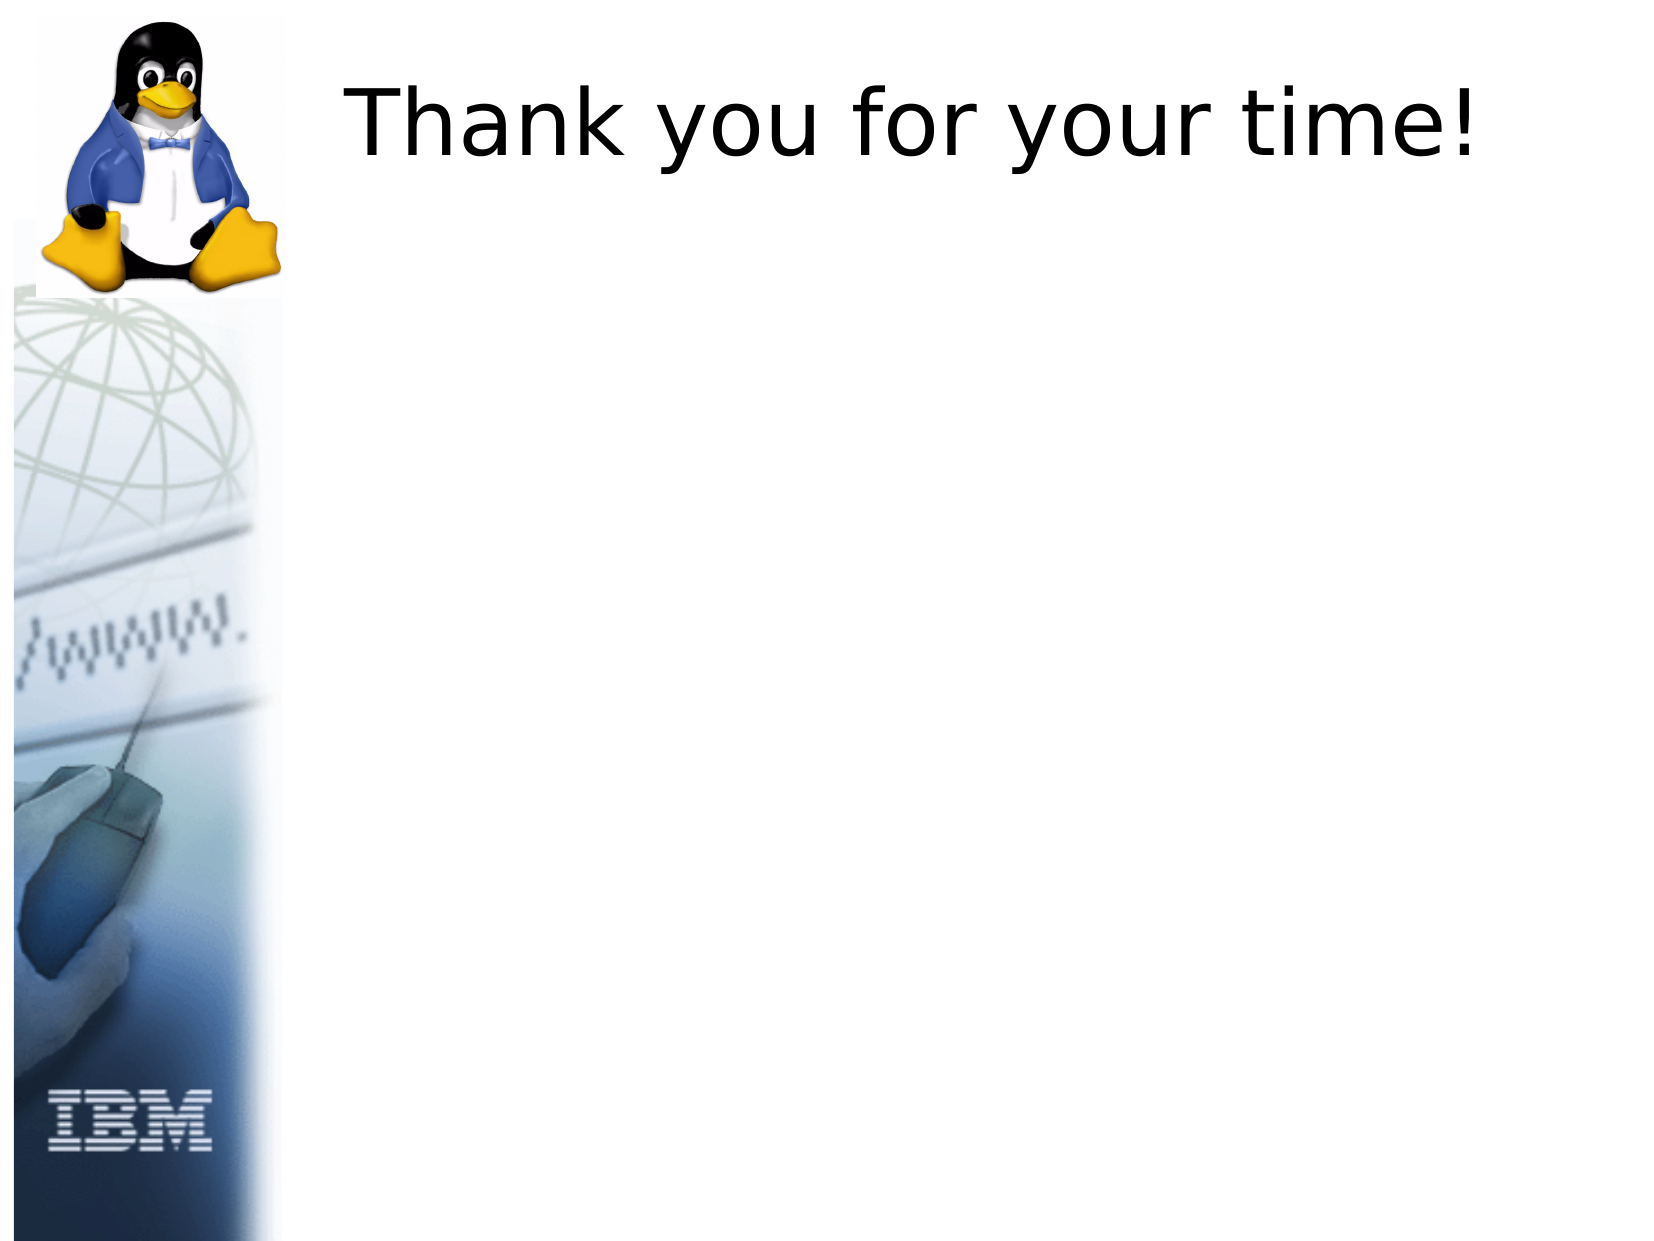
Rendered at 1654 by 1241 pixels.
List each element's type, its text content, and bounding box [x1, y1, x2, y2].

title Thank you for your time! [301, 39, 1528, 209]
